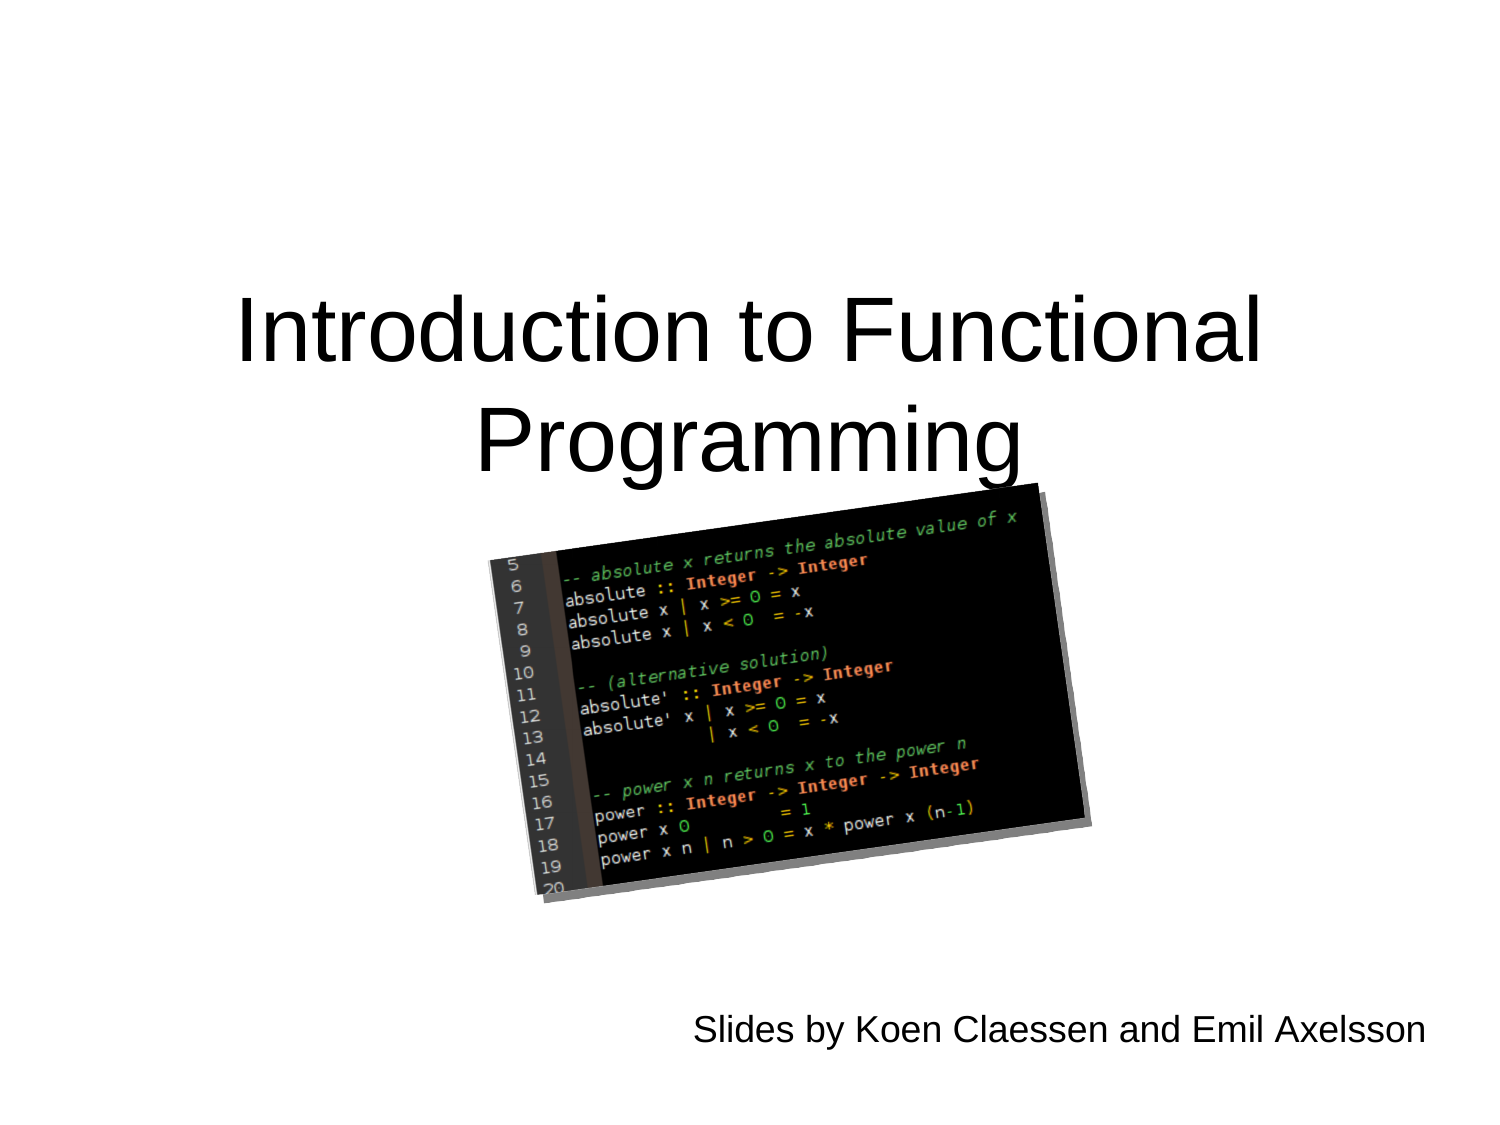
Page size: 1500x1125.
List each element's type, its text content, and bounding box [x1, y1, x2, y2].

title Introduction to Functional Programming [112, 262, 1388, 498]
picture [487, 482, 1085, 896]
subtitle Slides by Koen Claessen and Emil Axelsson [644, 997, 1476, 1109]
